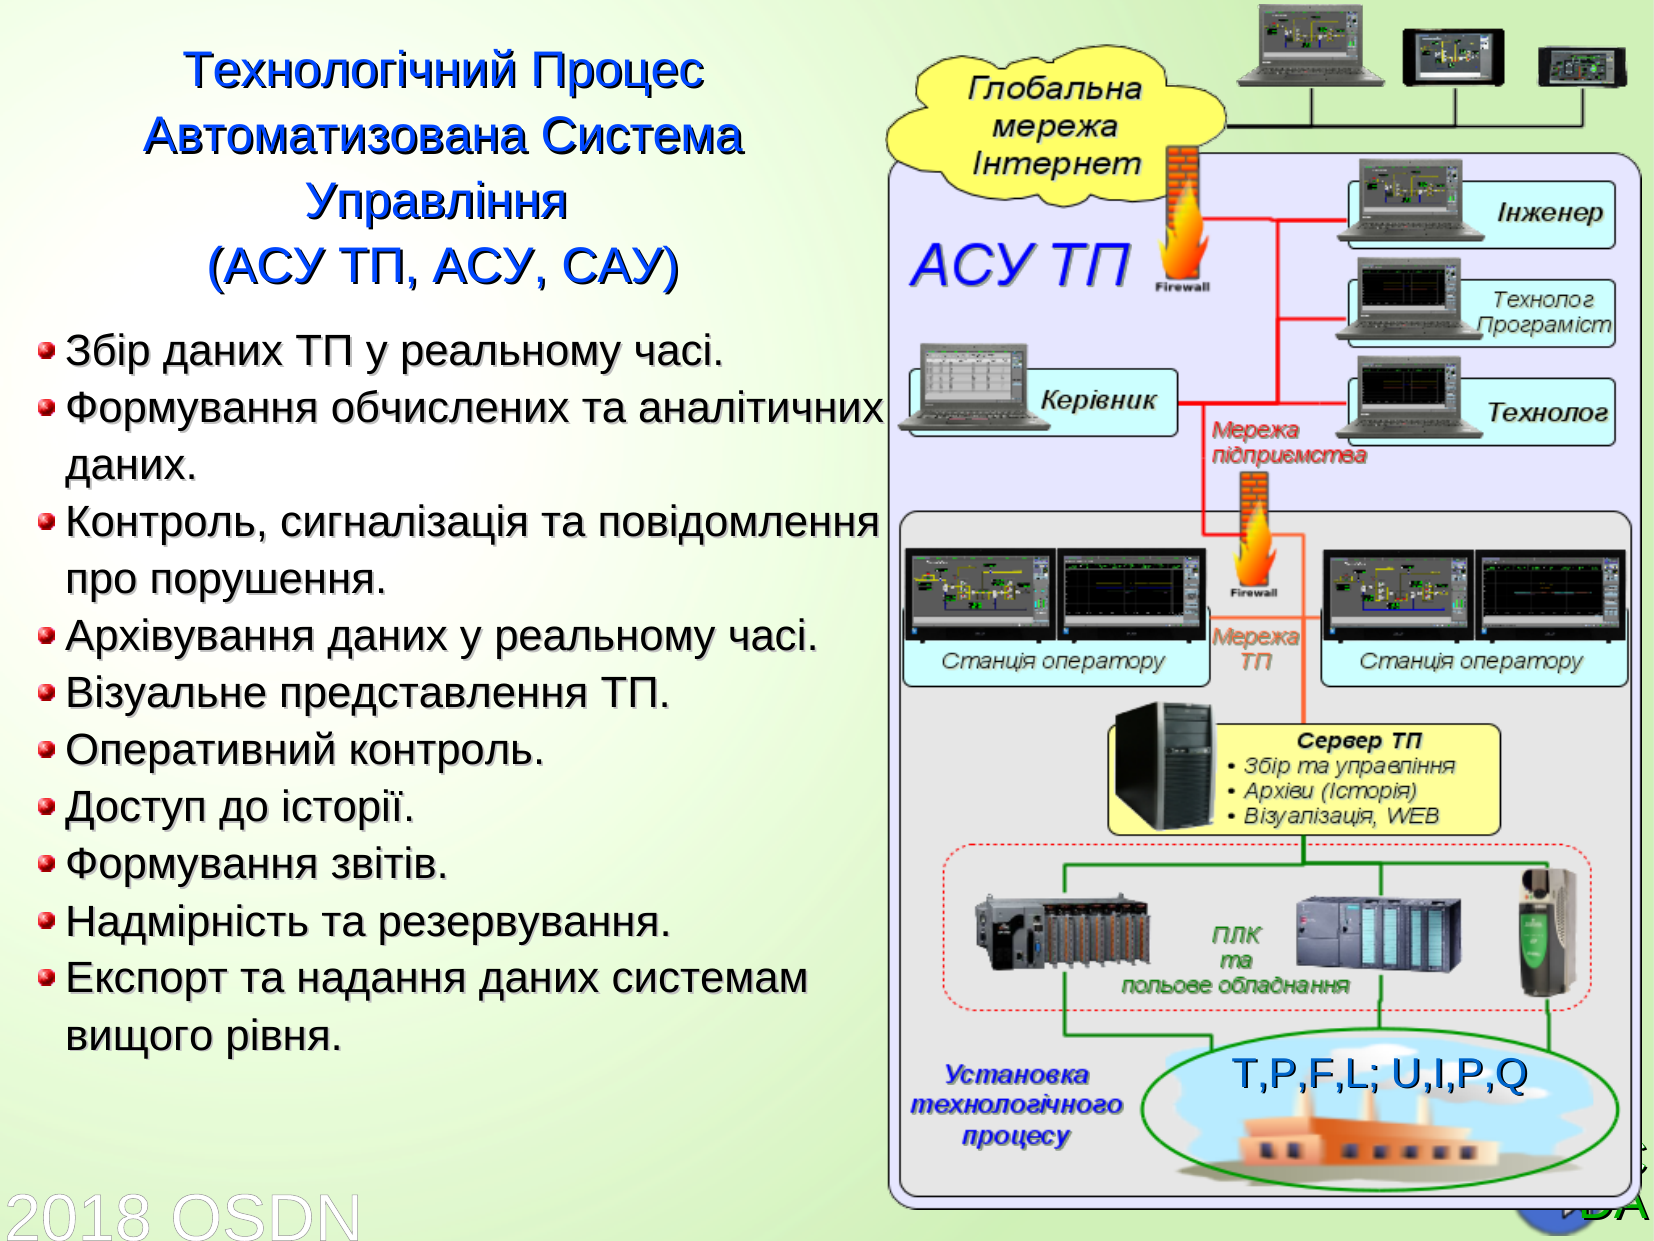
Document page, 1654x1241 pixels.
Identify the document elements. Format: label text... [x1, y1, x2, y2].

text_box T,P,F,L; U,I,P,Q [1216, 1045, 1543, 1107]
picture [885, 4, 1642, 1236]
list Збір даних ТП у реальному часі. Формування обчислених та аналітичних даних. Контроль, сигналізація та повідомлення про порушення. Архівування даних у реальному часі. Візуальне представлення ТП. Оперативний контроль. Доступ до історії. Формування звітів. Надмірність та резервування. Експорт та надання даних системам вищого рівня. [24, 317, 898, 1052]
title Технологічний Процес Автоматизована Система Управління (АСУ ТП, АСУ, САУ) [23, 29, 863, 296]
